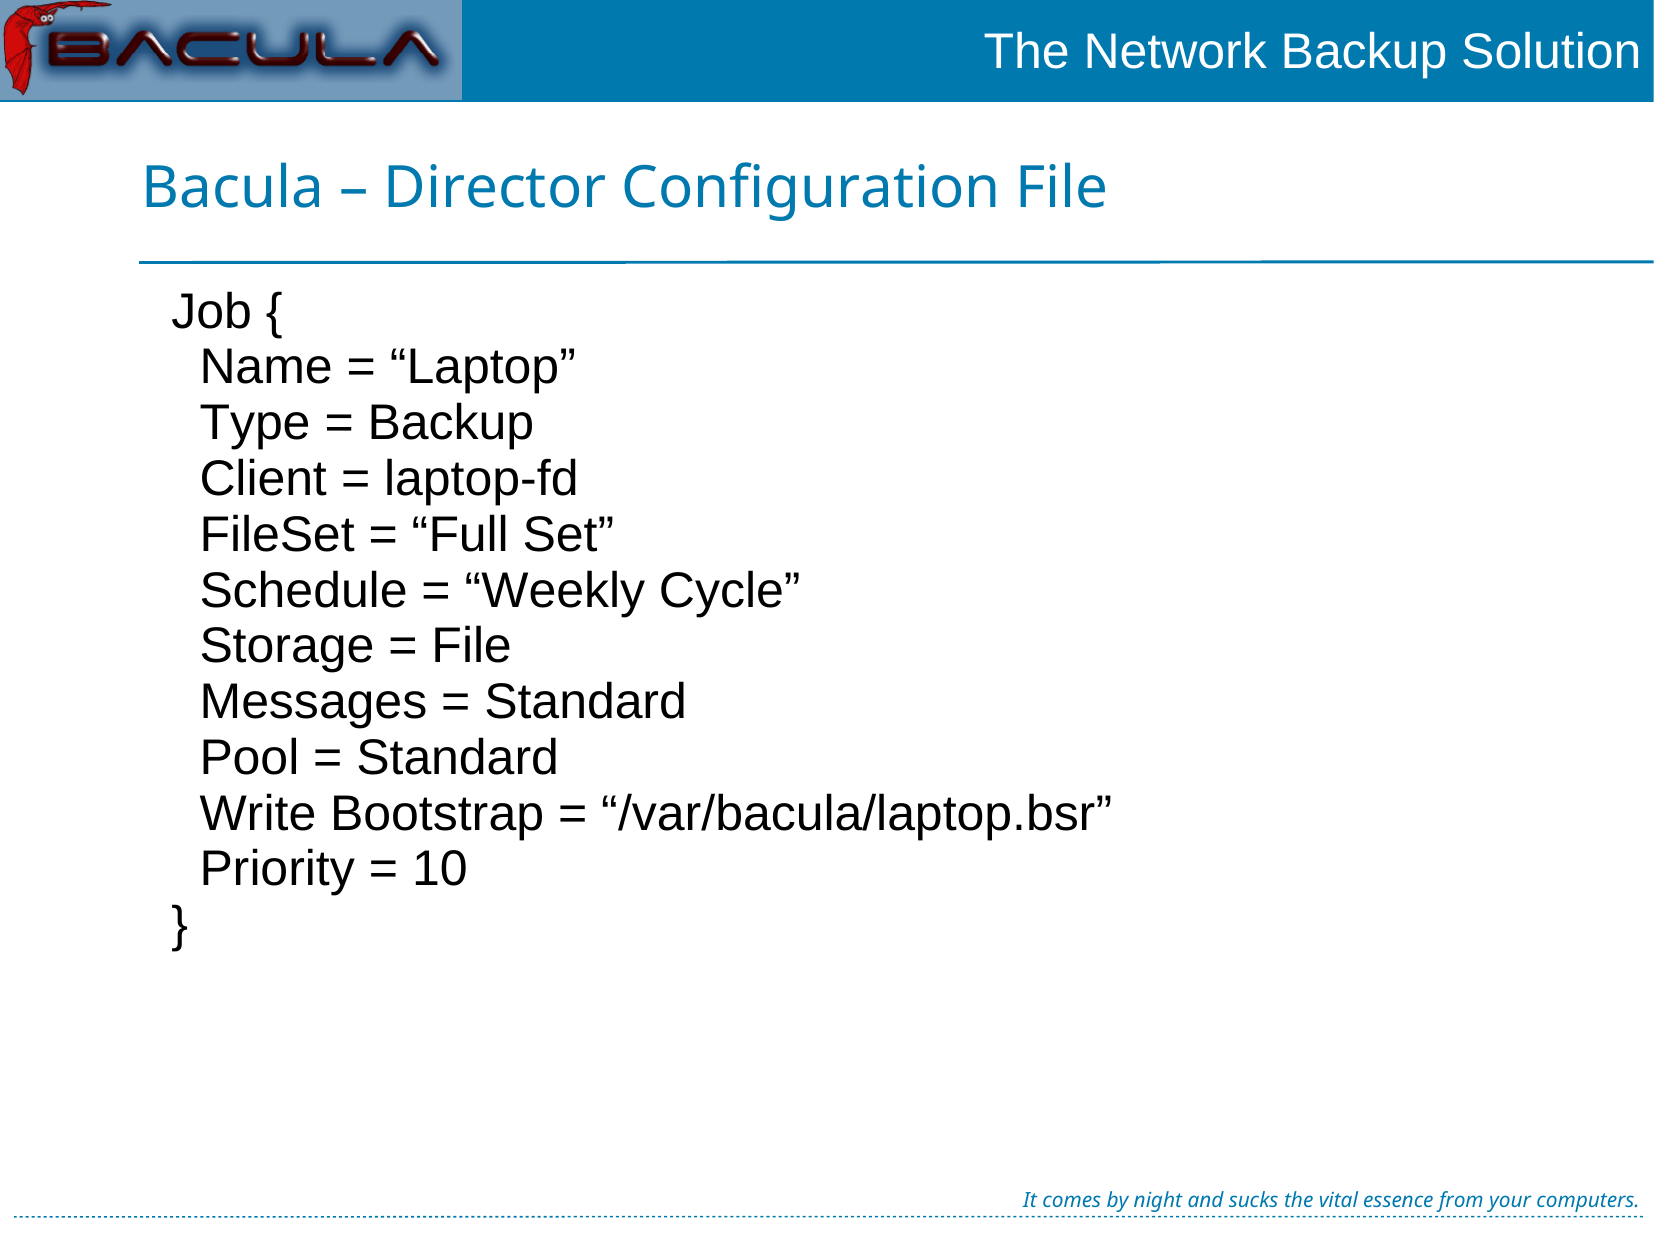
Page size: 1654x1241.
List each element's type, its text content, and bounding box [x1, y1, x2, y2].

title Bacula – Director Configuration File [141, 112, 1501, 226]
picture [0, 0, 461, 99]
list Job { Name = “Laptop” Type = Backup Client = laptop-fd FileSet = “Full Set” Schedule = “Weekly Cycle” Storage = File Messages = Standard Pool = Standard Write Bootstrap = “/var/bacula/laptop.bsr” Priority = 10 } [112, 283, 1506, 1174]
